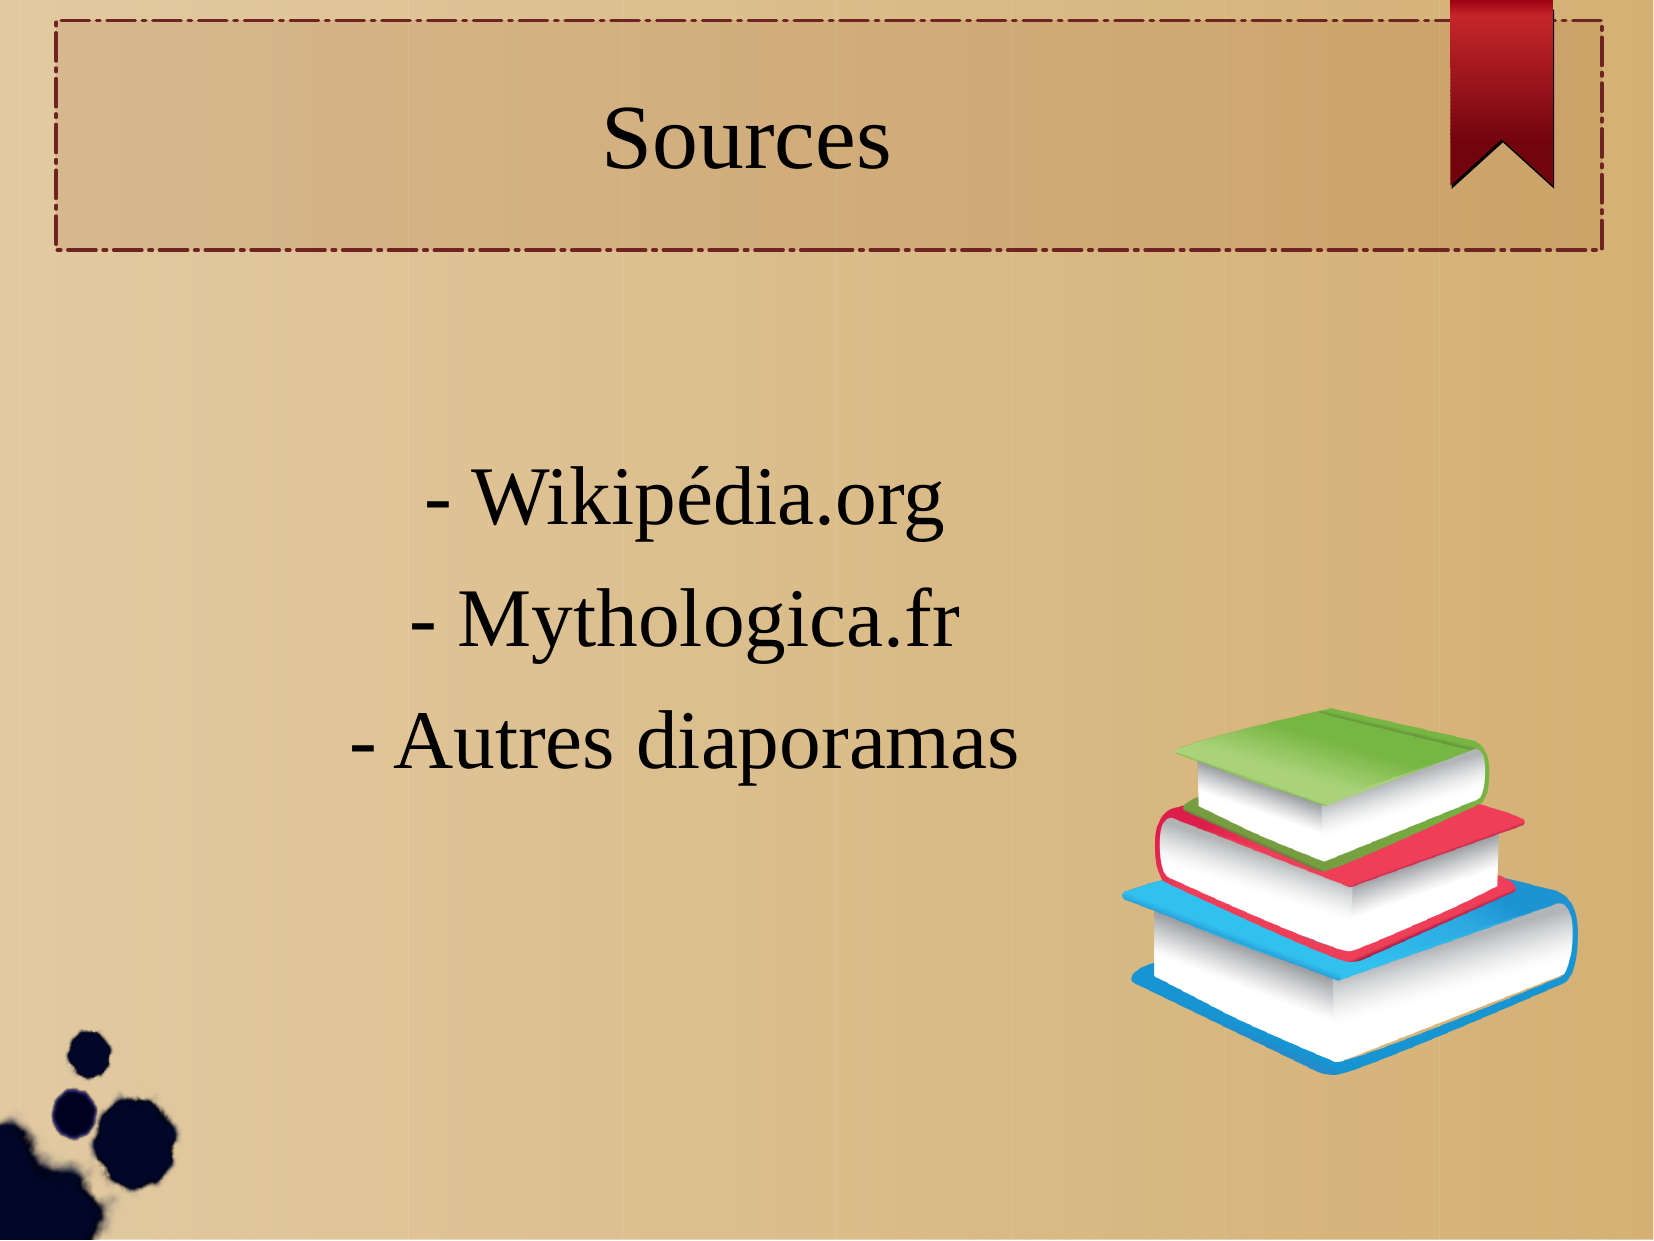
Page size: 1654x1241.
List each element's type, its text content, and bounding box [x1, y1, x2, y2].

list - Wikipédia.org - Mythologica.fr - Autres diaporamas [265, 328, 1034, 879]
title Sources [82, 47, 1412, 229]
picture [1122, 708, 1578, 1075]
